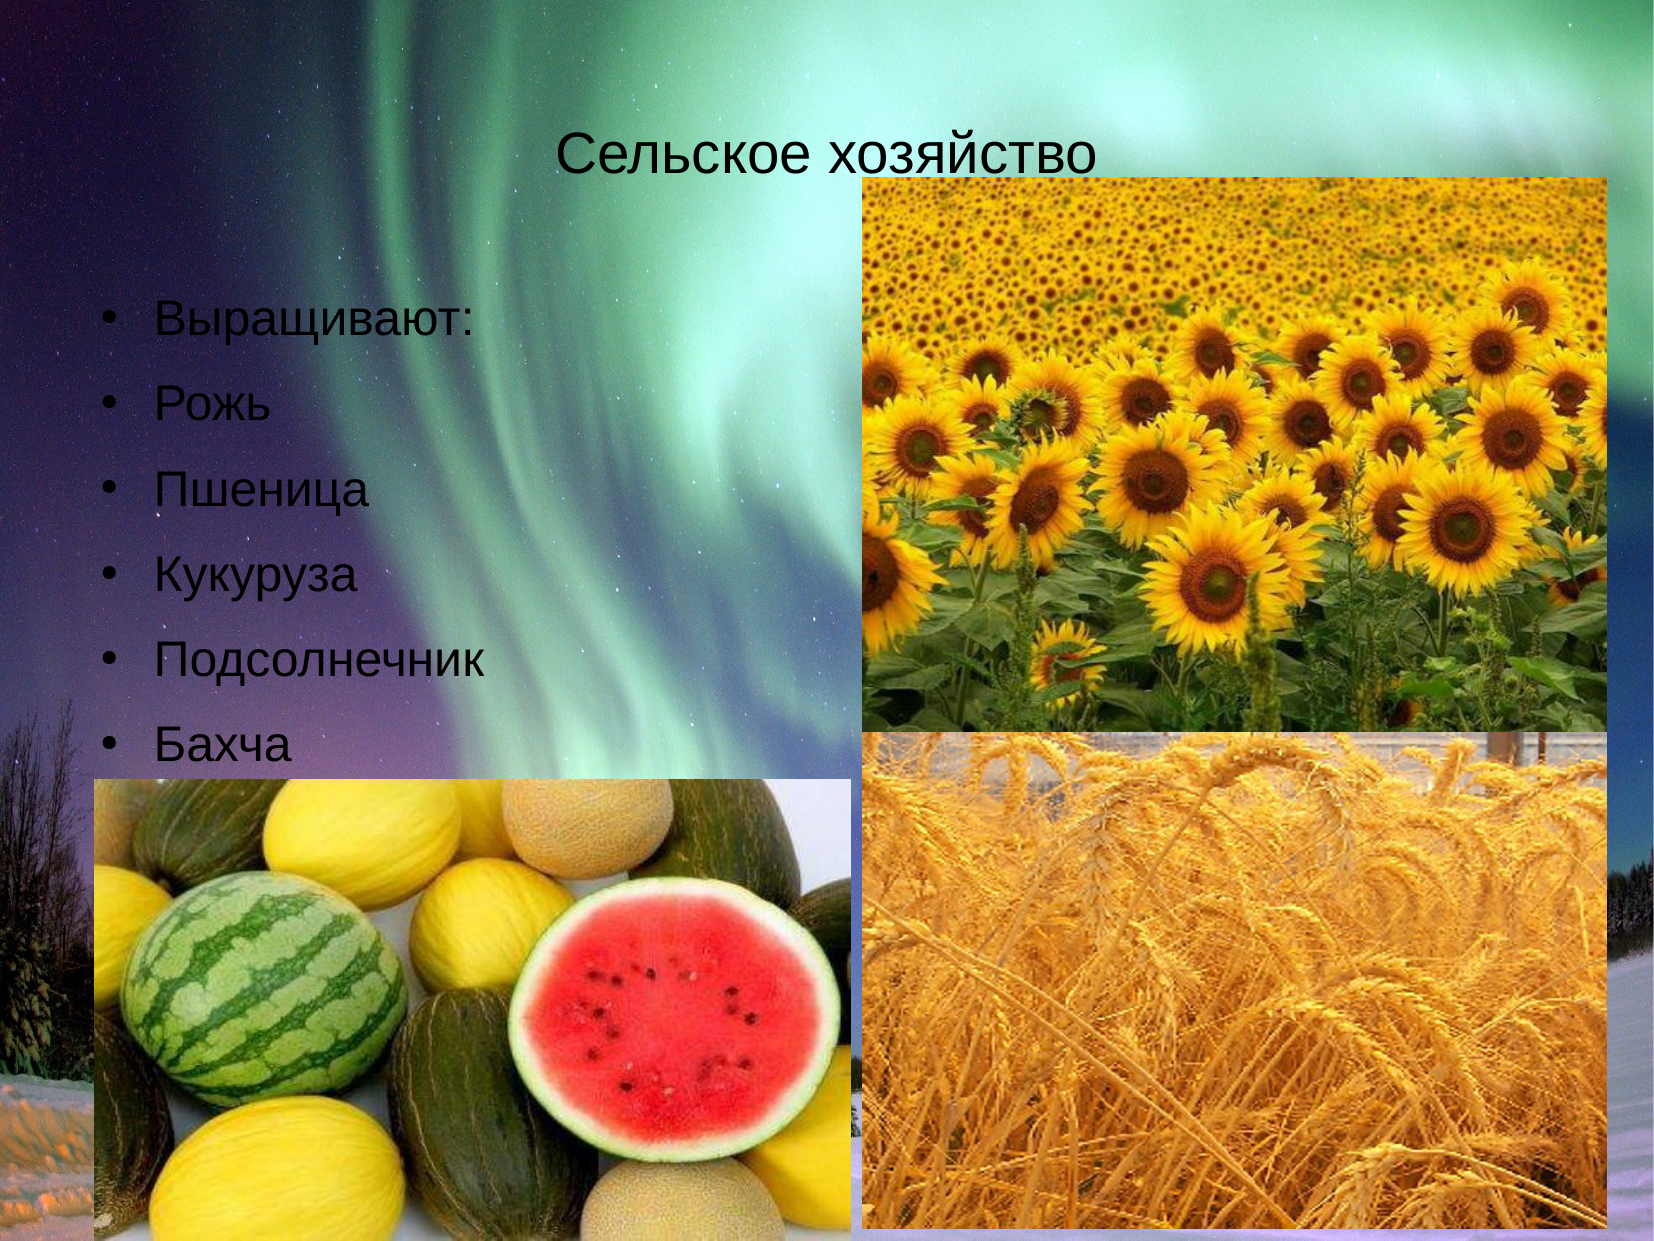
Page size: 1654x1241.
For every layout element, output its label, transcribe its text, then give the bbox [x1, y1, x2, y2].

list Выращивают: Рожь Пшеница Кукуруза Подсолнечник Бахча [82, 290, 809, 858]
title Сельское хозяйство [82, 49, 1571, 257]
picture [0, 0, 1654, 1241]
